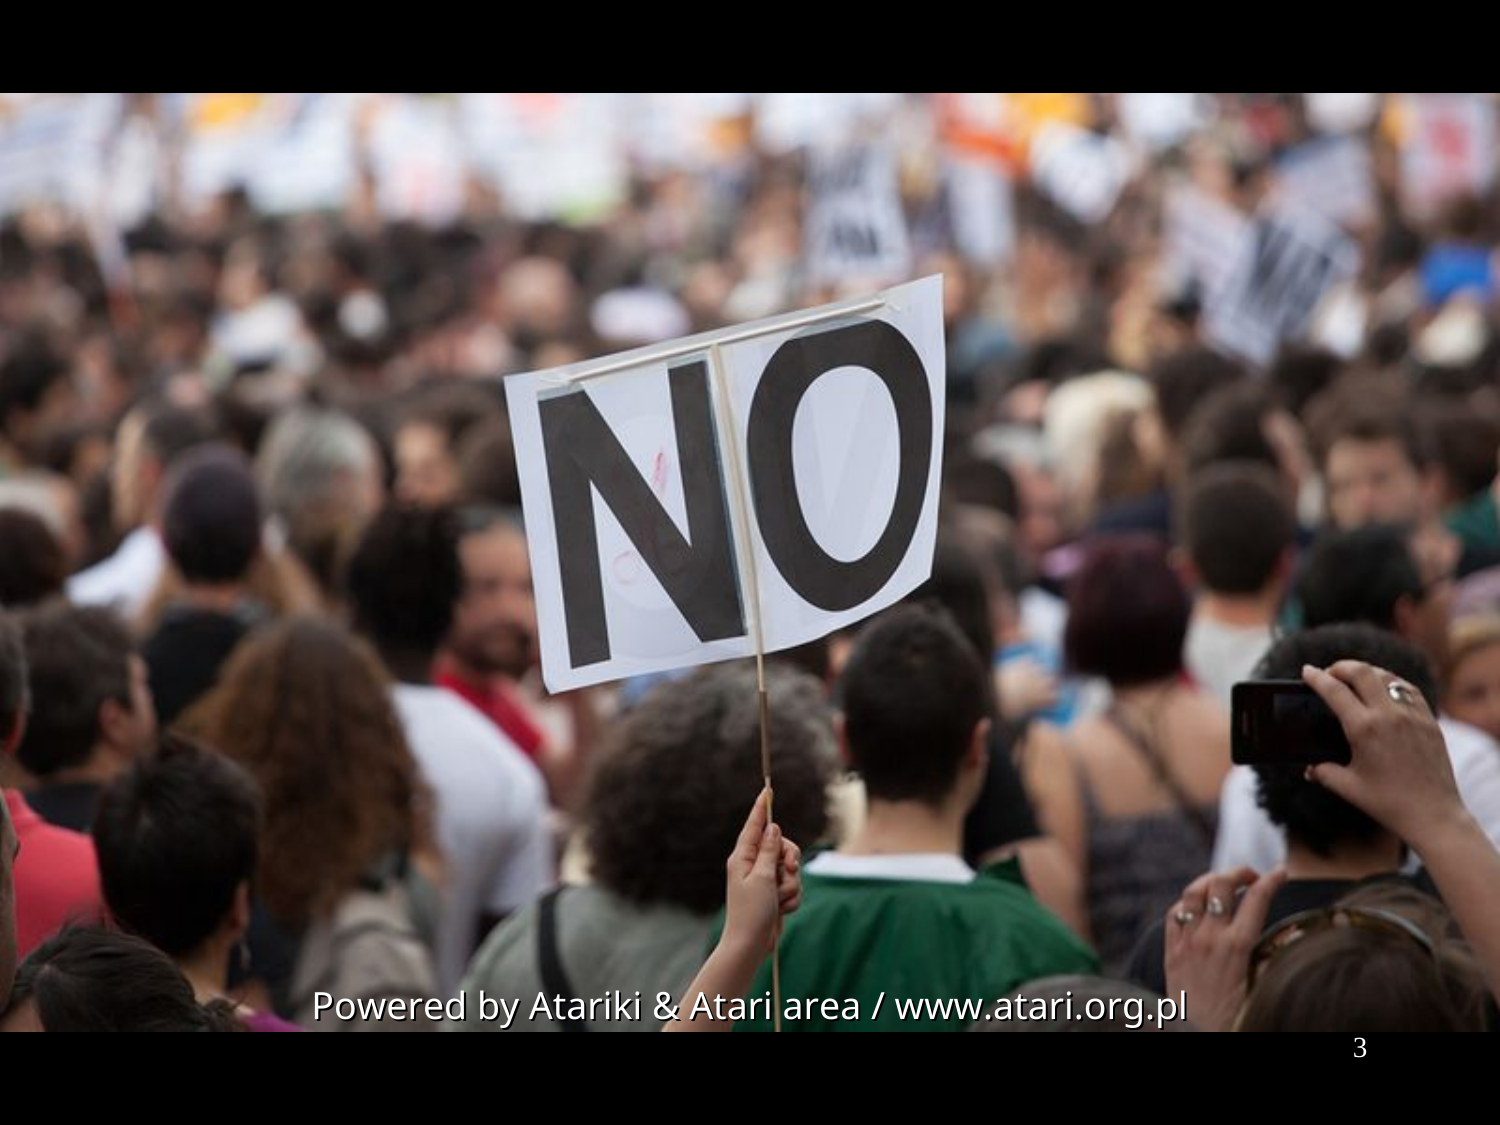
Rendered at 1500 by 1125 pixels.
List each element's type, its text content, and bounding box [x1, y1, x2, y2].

text_box Powered by Atariki & Atari area / www.atari.org.pl [0, 974, 1500, 1035]
picture [0, 93, 1500, 974]
